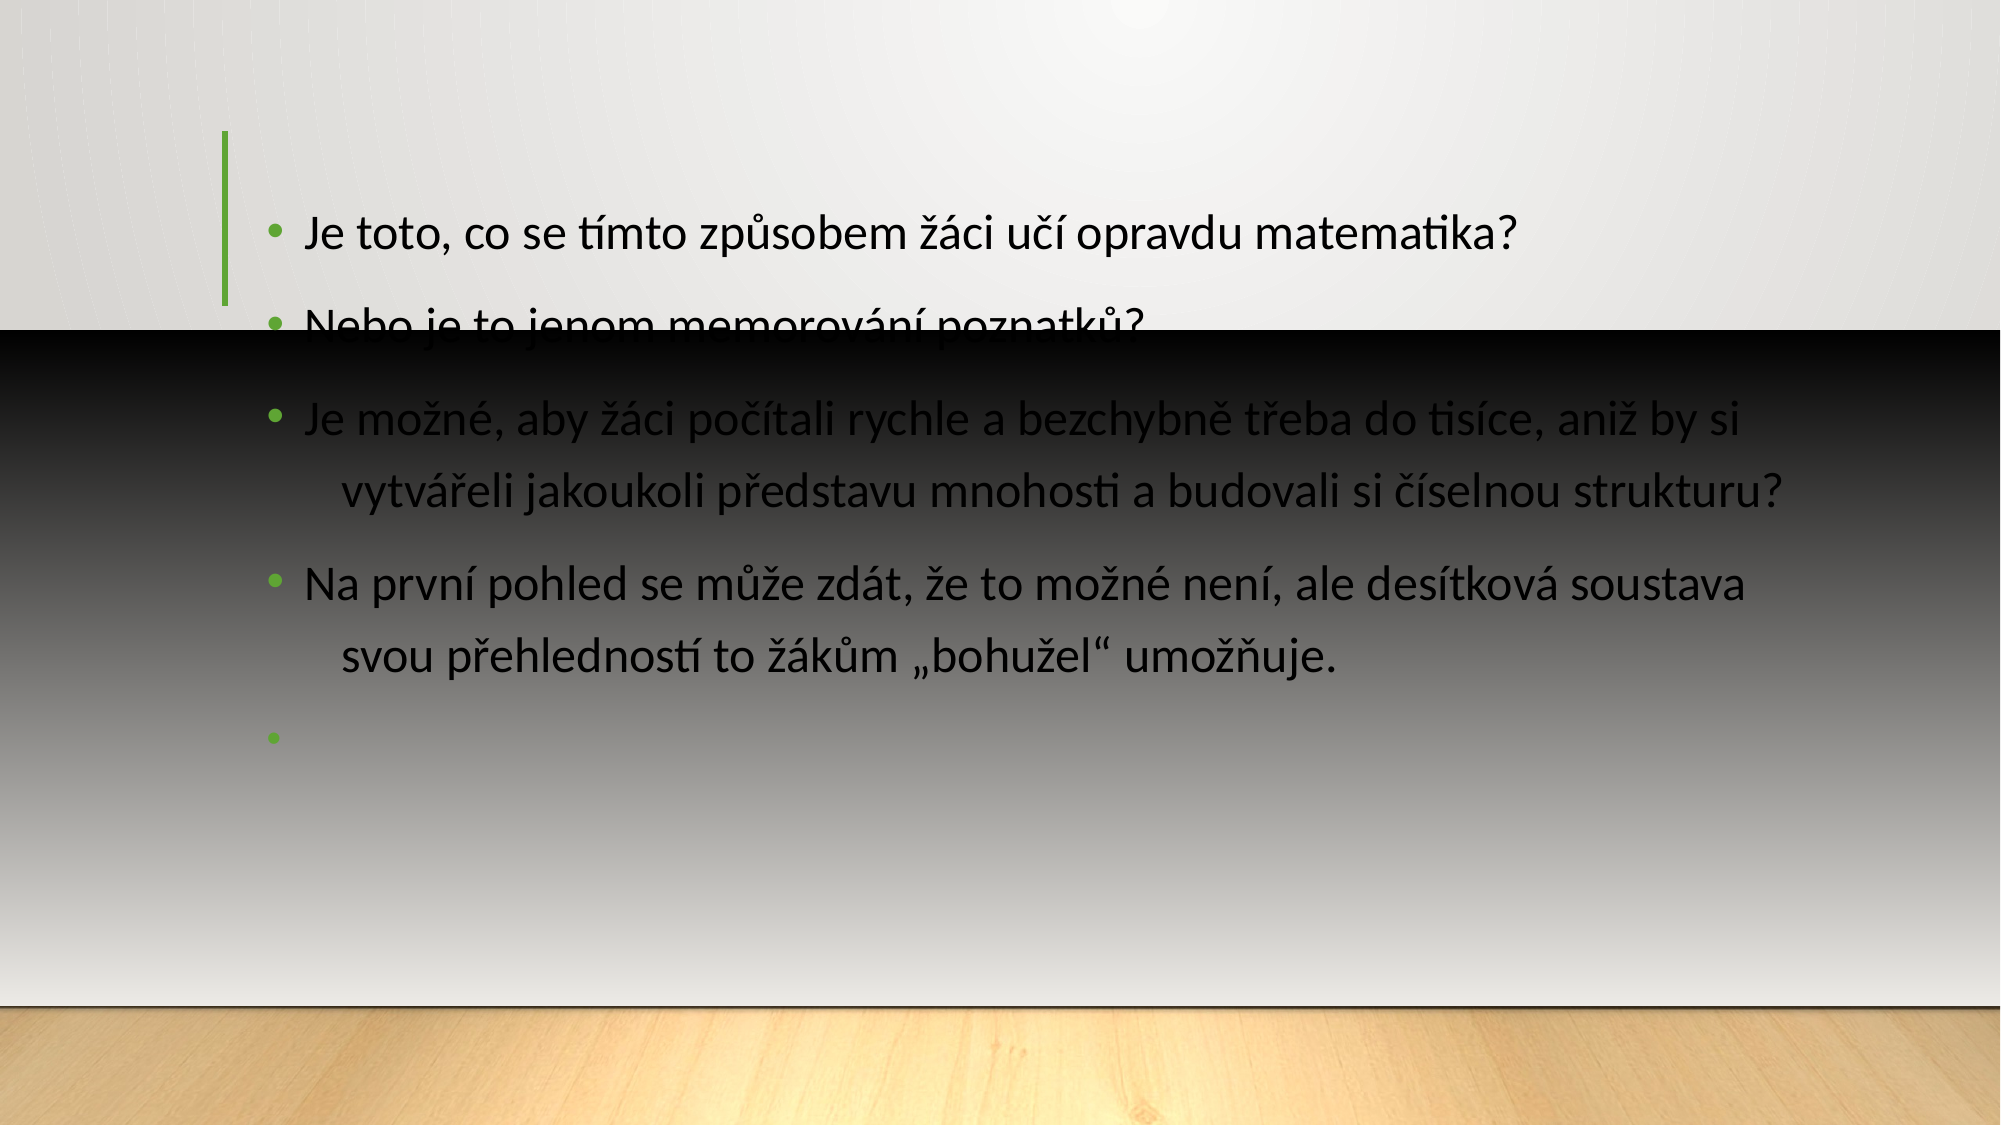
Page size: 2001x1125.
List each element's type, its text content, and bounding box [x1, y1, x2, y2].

list Je toto, co se tímto způsobem žáci učí opravdu matematika? Nebo je to jenom memorování poznatků? Je možné, aby žáci počítali rychle a bezchybně třeba do tisíce, aniž by si vytvářeli jakoukoli představu mnohosti a budovali si číselnou strukturu? Na první pohled se může zdát, že to možné není, ale desítková soustava svou přehledností to žákům „bohužel“ umožňuje. [251, 180, 1814, 897]
